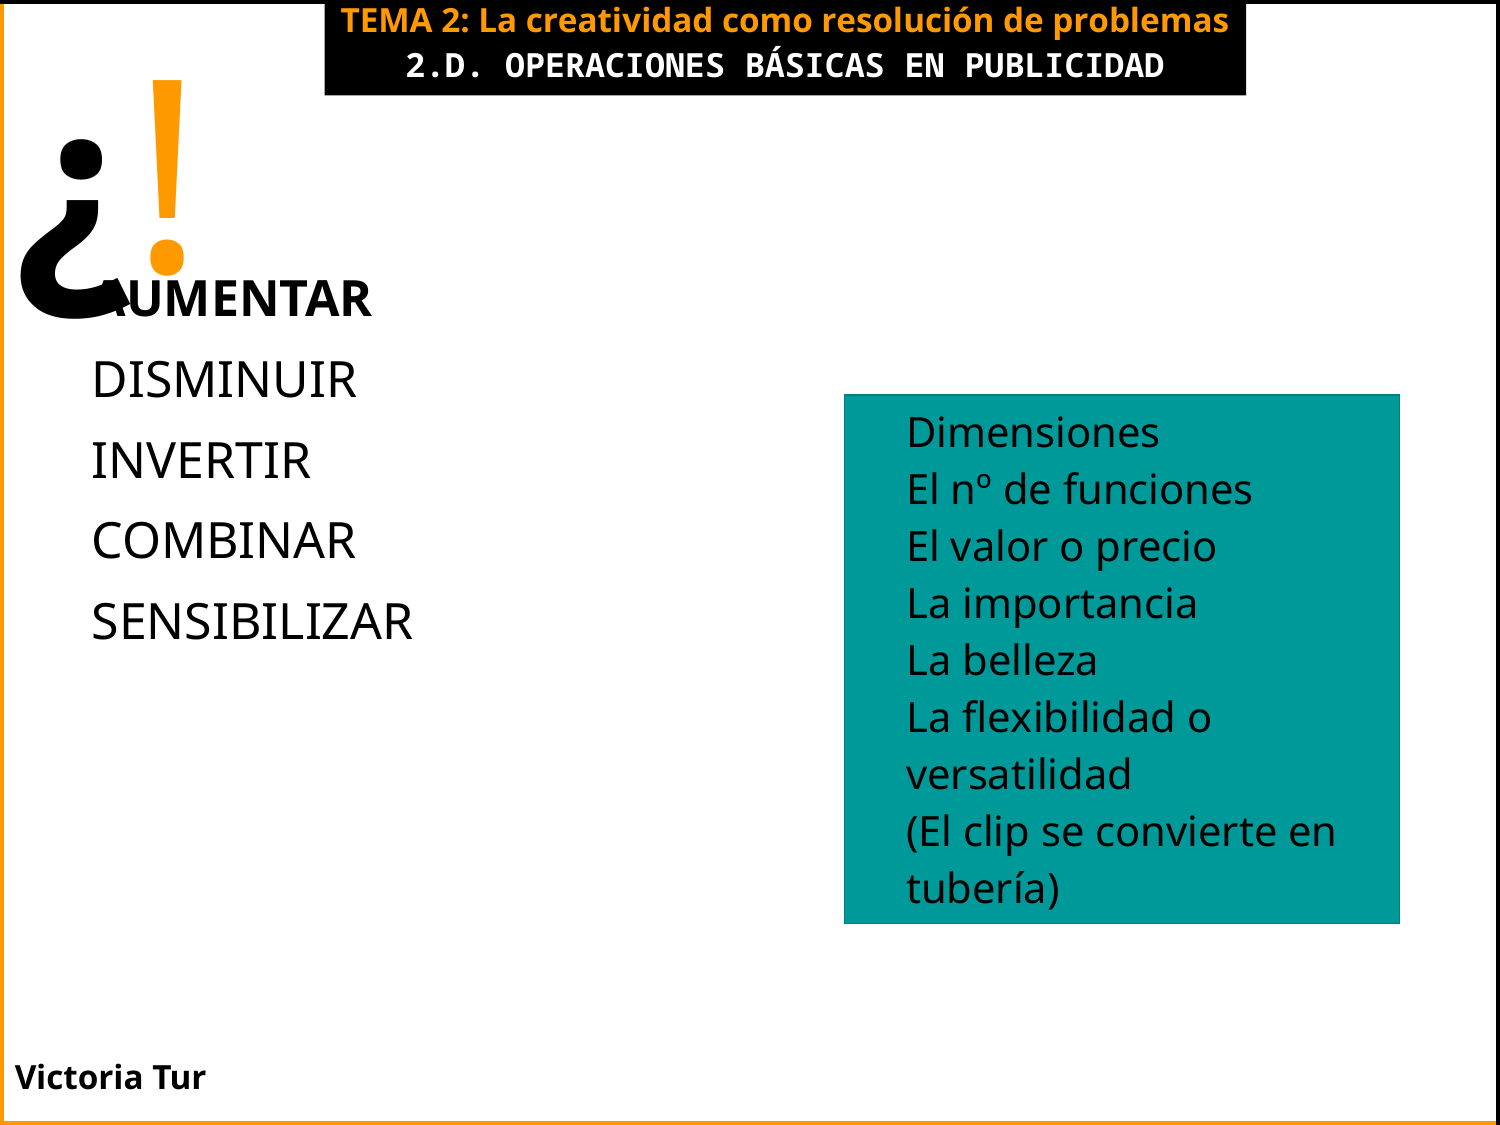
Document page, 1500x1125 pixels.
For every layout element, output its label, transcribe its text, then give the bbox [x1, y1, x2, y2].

text_box Dimensiones El nº de funciones El valor o precio La importancia La belleza La flexibilidad o versatilidad (El clip se convierte en tubería) [844, 394, 1400, 924]
list AUMENTAR DISMINUIR INVERTIR COMBINAR SENSIBILIZAR [76, 255, 1427, 998]
